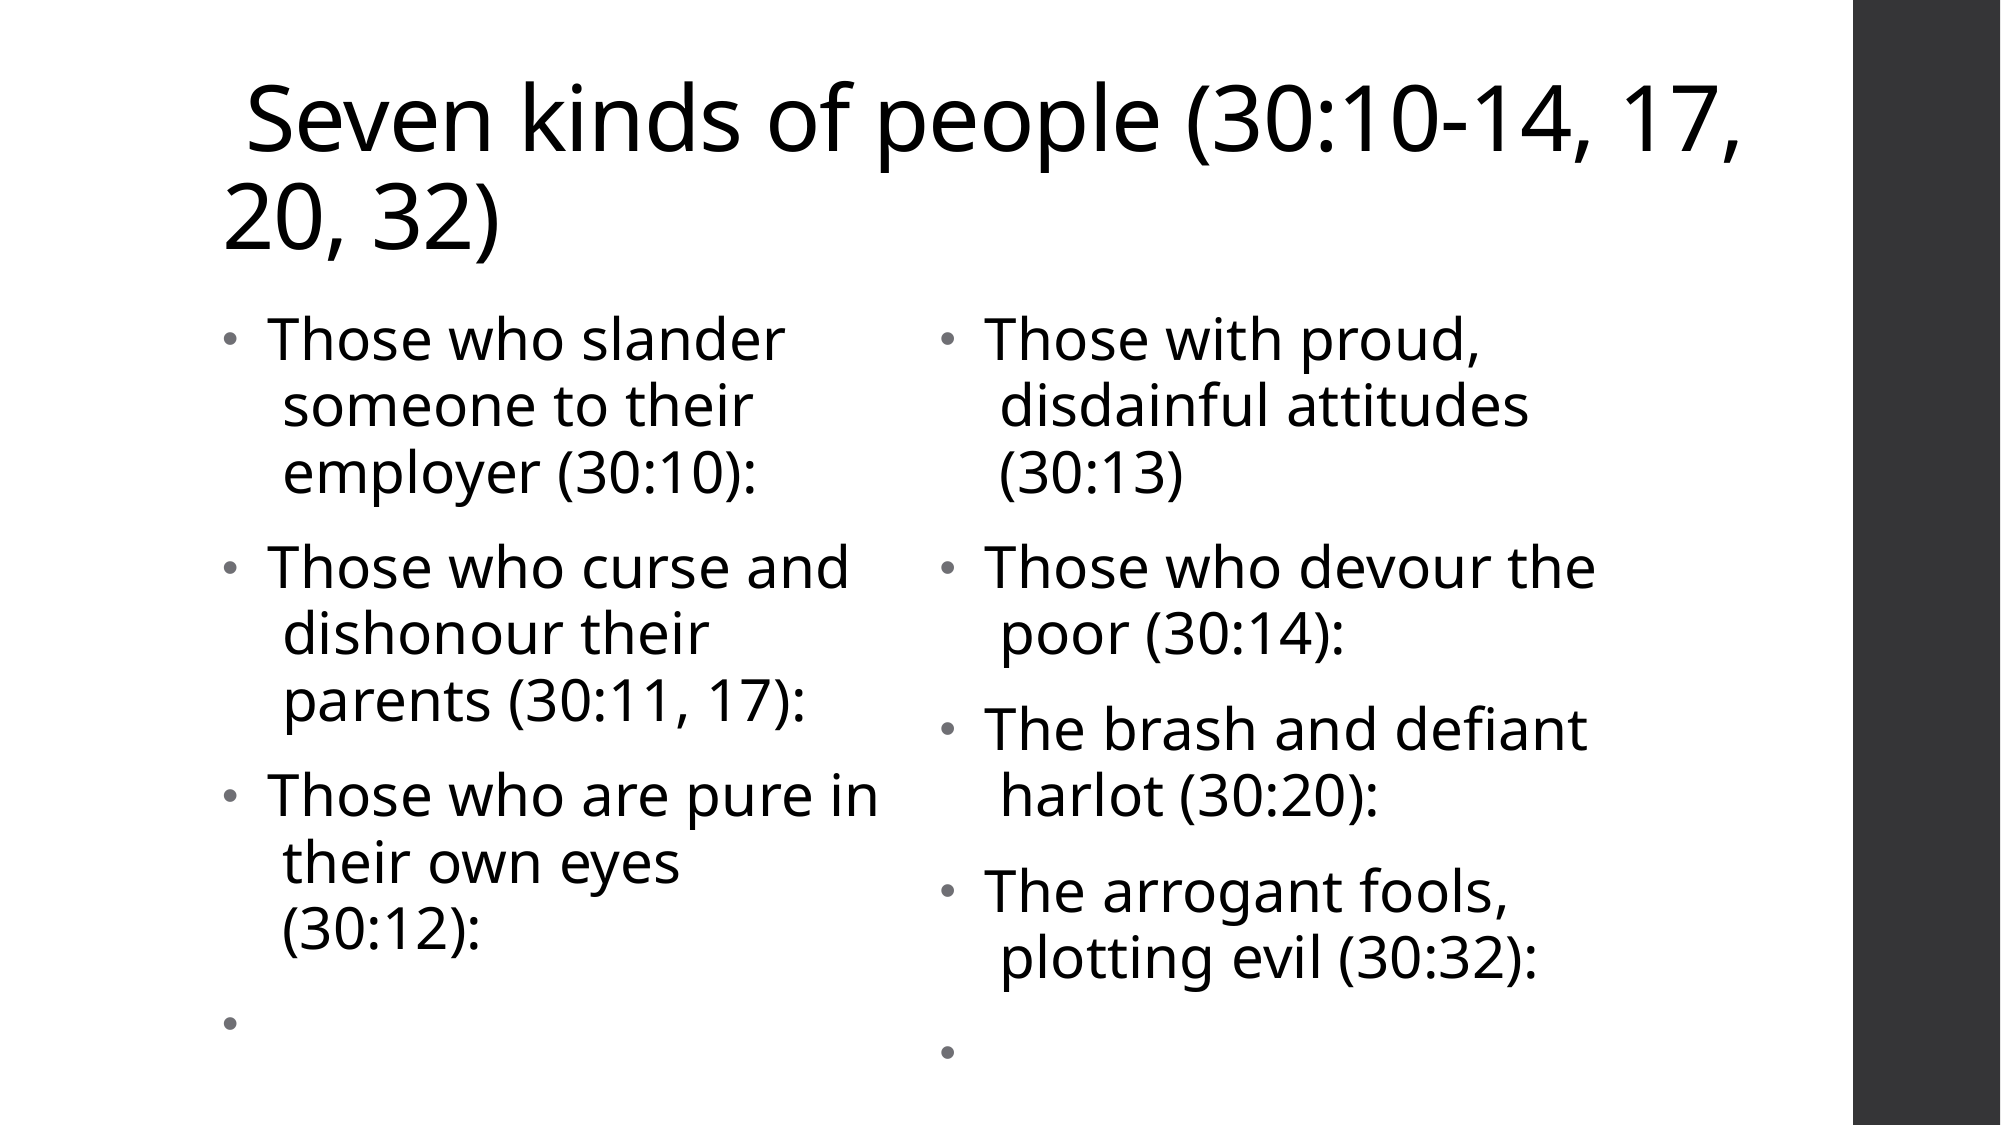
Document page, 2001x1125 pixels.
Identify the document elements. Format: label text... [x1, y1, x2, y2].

list Those who slander someone to their employer (30:10): Those who curse and dishonour their parents (30:11, 17): Those who are pure in their own eyes (30:12): [207, 299, 900, 1014]
list Those with proud, disdainful attitudes (30:13) Those who devour the poor (30:14): The brash and defiant harlot (30:20): The arrogant fools, plotting evil (30:32): [924, 299, 1617, 1014]
title Seven kinds of people (30:10-14, 17, 20, 32) [206, 60, 1797, 278]
